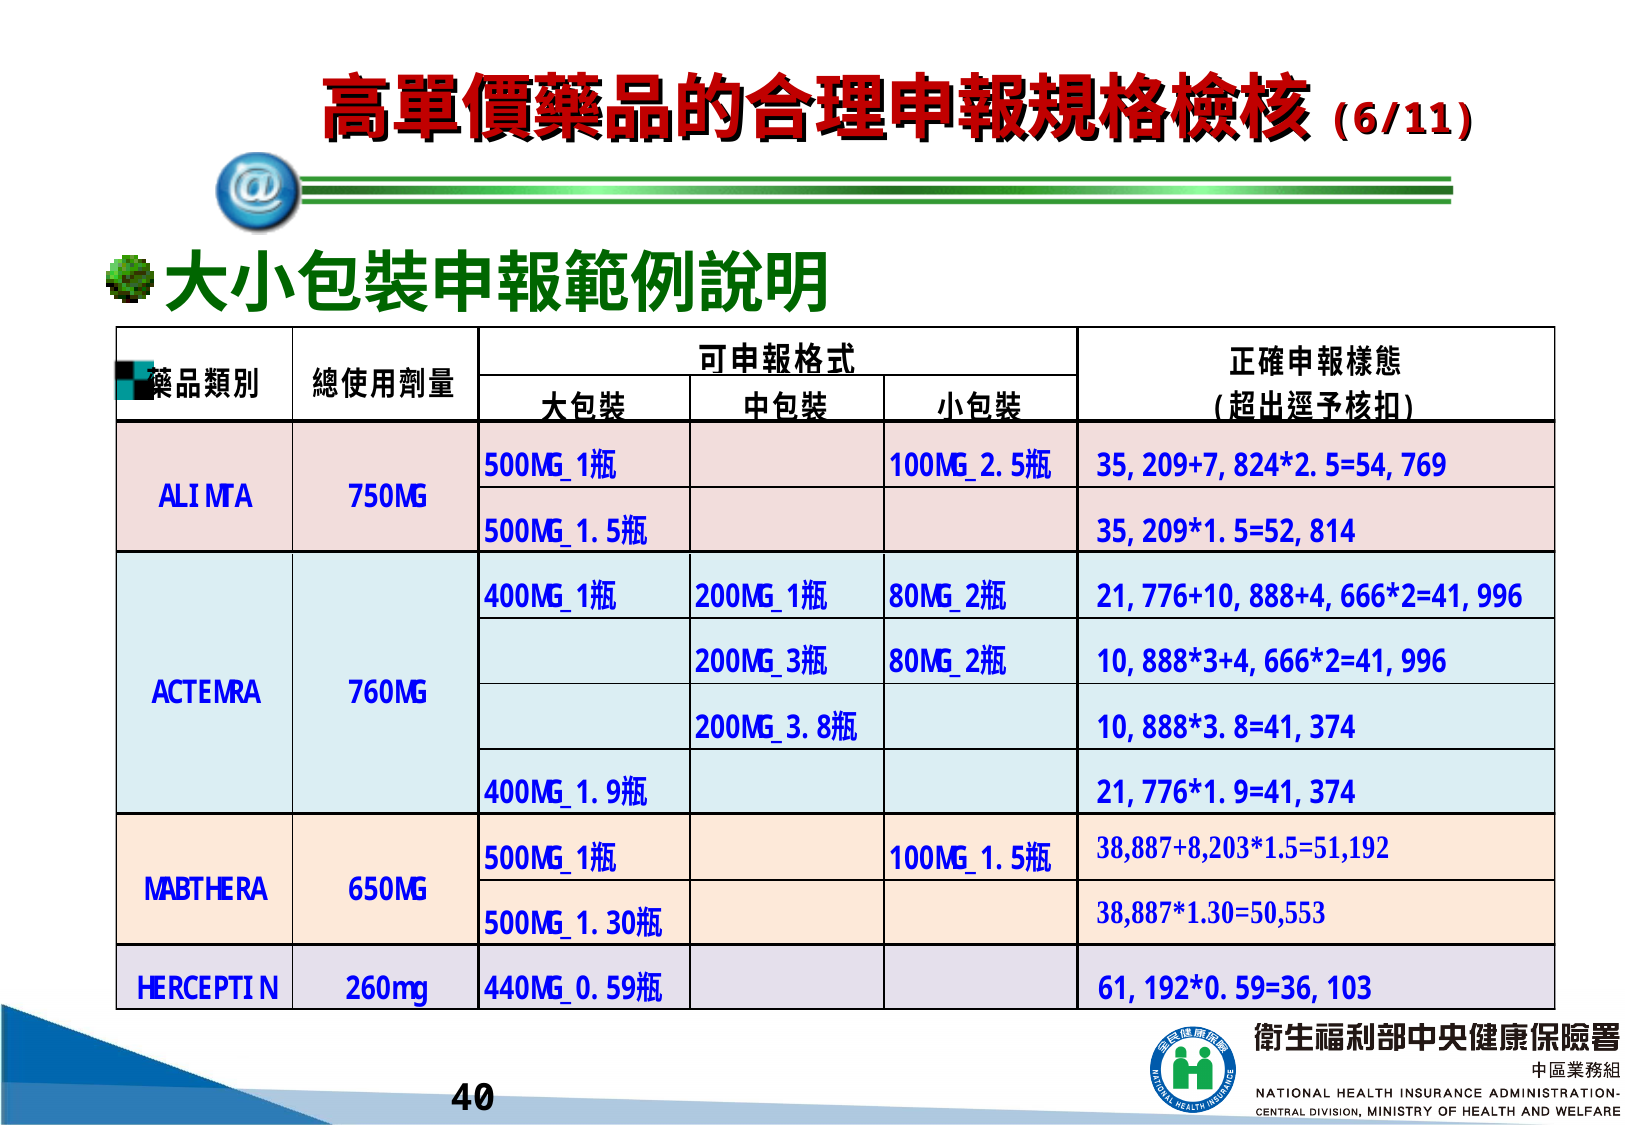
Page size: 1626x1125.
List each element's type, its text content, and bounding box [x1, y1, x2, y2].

list 大小包裝申報範例說明 [91, 231, 1215, 336]
title 高單價藥品的合理申報規格檢核(6/11) [304, 10, 1498, 198]
text_box [435, 1065, 815, 1125]
picture [115, 326, 1557, 1012]
